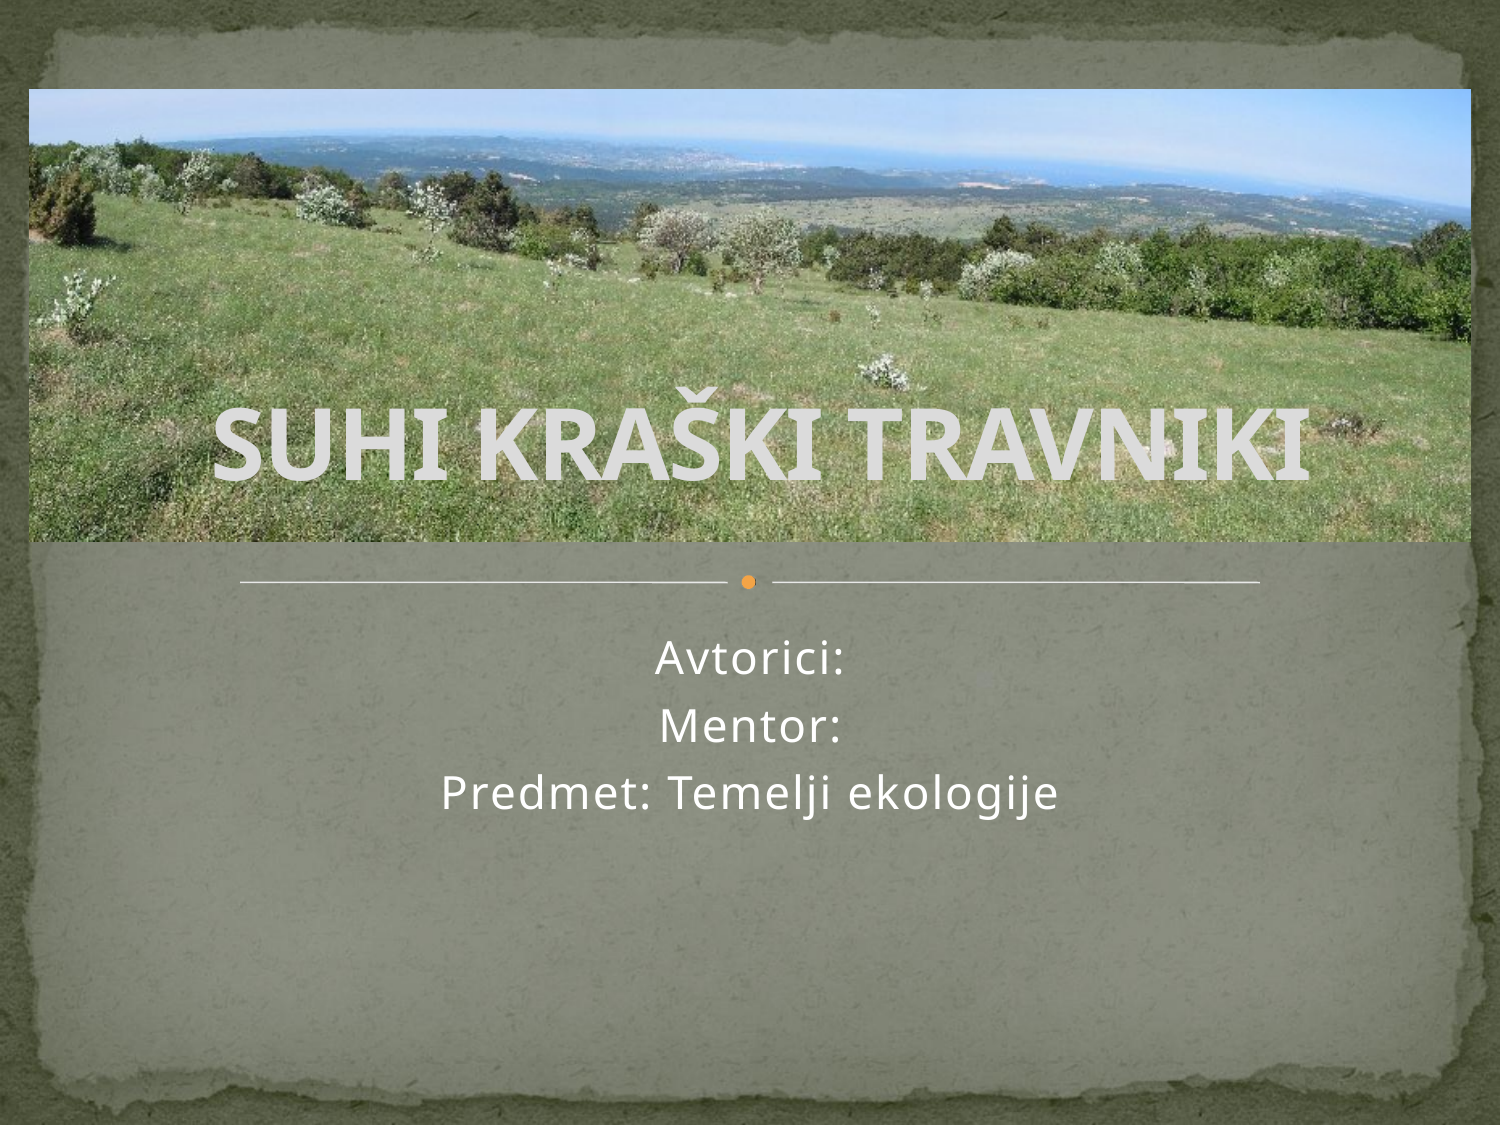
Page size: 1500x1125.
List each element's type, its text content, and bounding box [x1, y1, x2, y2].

picture [0, 0, 1500, 1125]
title SUHI KRAŠKI TRAVNIKI [123, 113, 1399, 508]
subtitle Avtorici: Mentor: Predmet: Temelji ekologije [225, 621, 1275, 1047]
